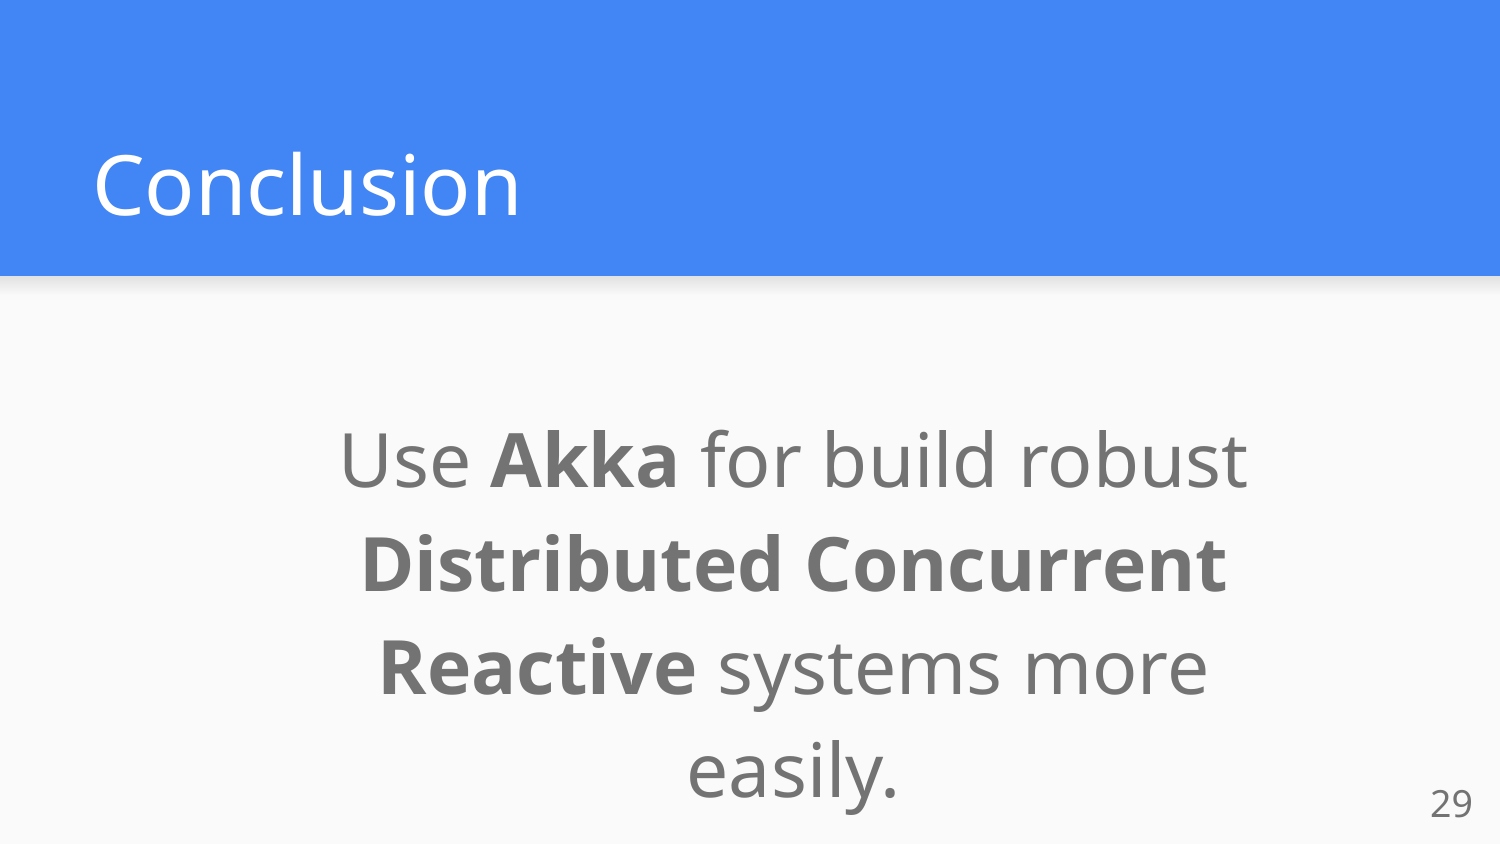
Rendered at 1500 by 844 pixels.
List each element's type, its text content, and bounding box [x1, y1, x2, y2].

slide_number 29 [1398, 770, 1489, 835]
title Conclusion [77, 121, 1427, 248]
list Use Akka for build robust Distributed Concurrent Reactive systems more easily. Real Time Systems [251, 384, 1337, 844]
